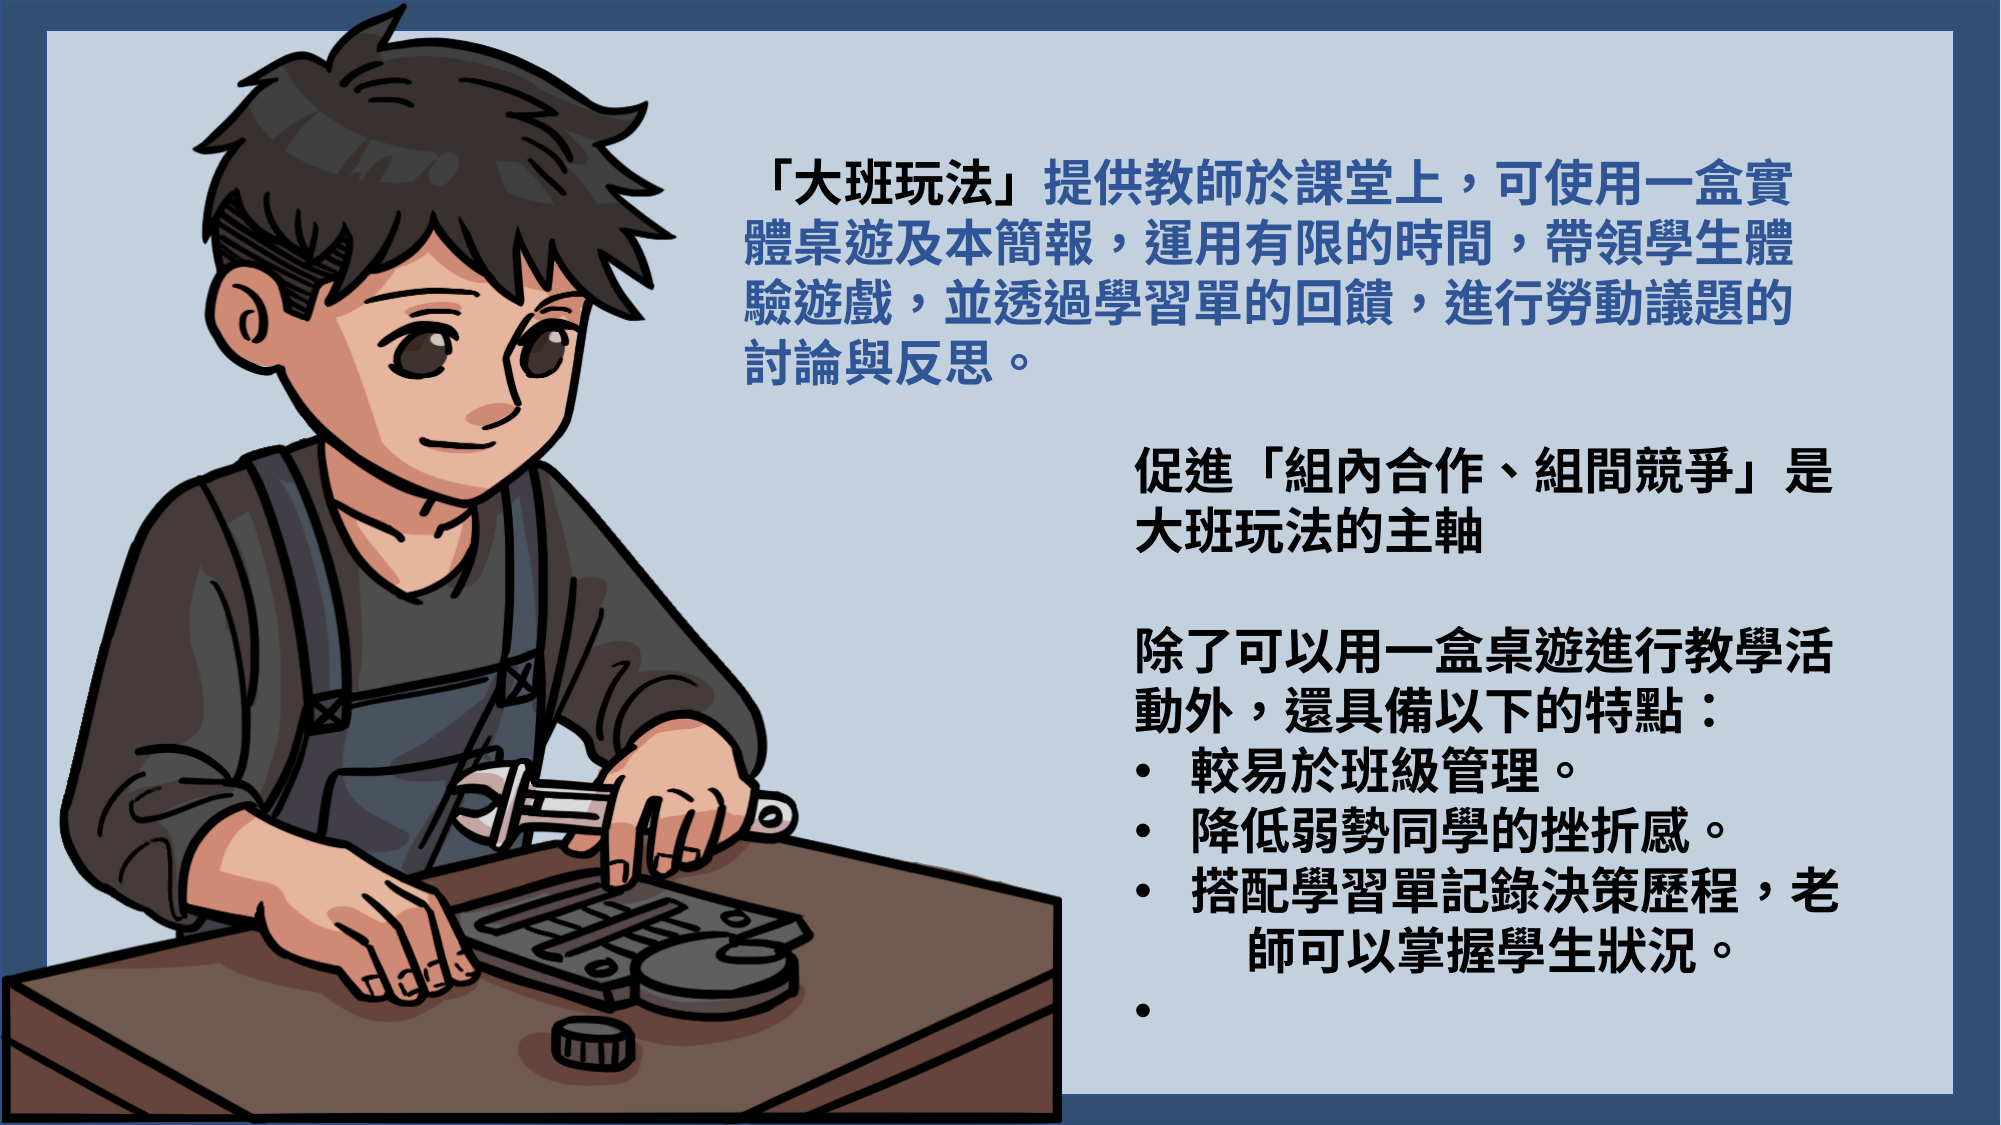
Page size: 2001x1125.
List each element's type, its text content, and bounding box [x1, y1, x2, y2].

text_box 促進「組內合作、組間競爭」是大班玩法的主軸 除了可以用一盒桌遊進行教學活動外，還具備以下的特點： 較易於班級管理。 降低弱勢同學的挫折感。 搭配學習單記錄決策歷程，老師可以掌握學生狀況。 [1119, 372, 1876, 1055]
picture [0, 3, 1062, 1125]
text_box 「大班玩法」提供教師於課堂上，可使用一盒實體桌遊及本簡報，運用有限的時間，帶領學生體驗遊戲，並透過學習單的回饋，進行勞動議題的討論與反思。 [728, 144, 1852, 448]
